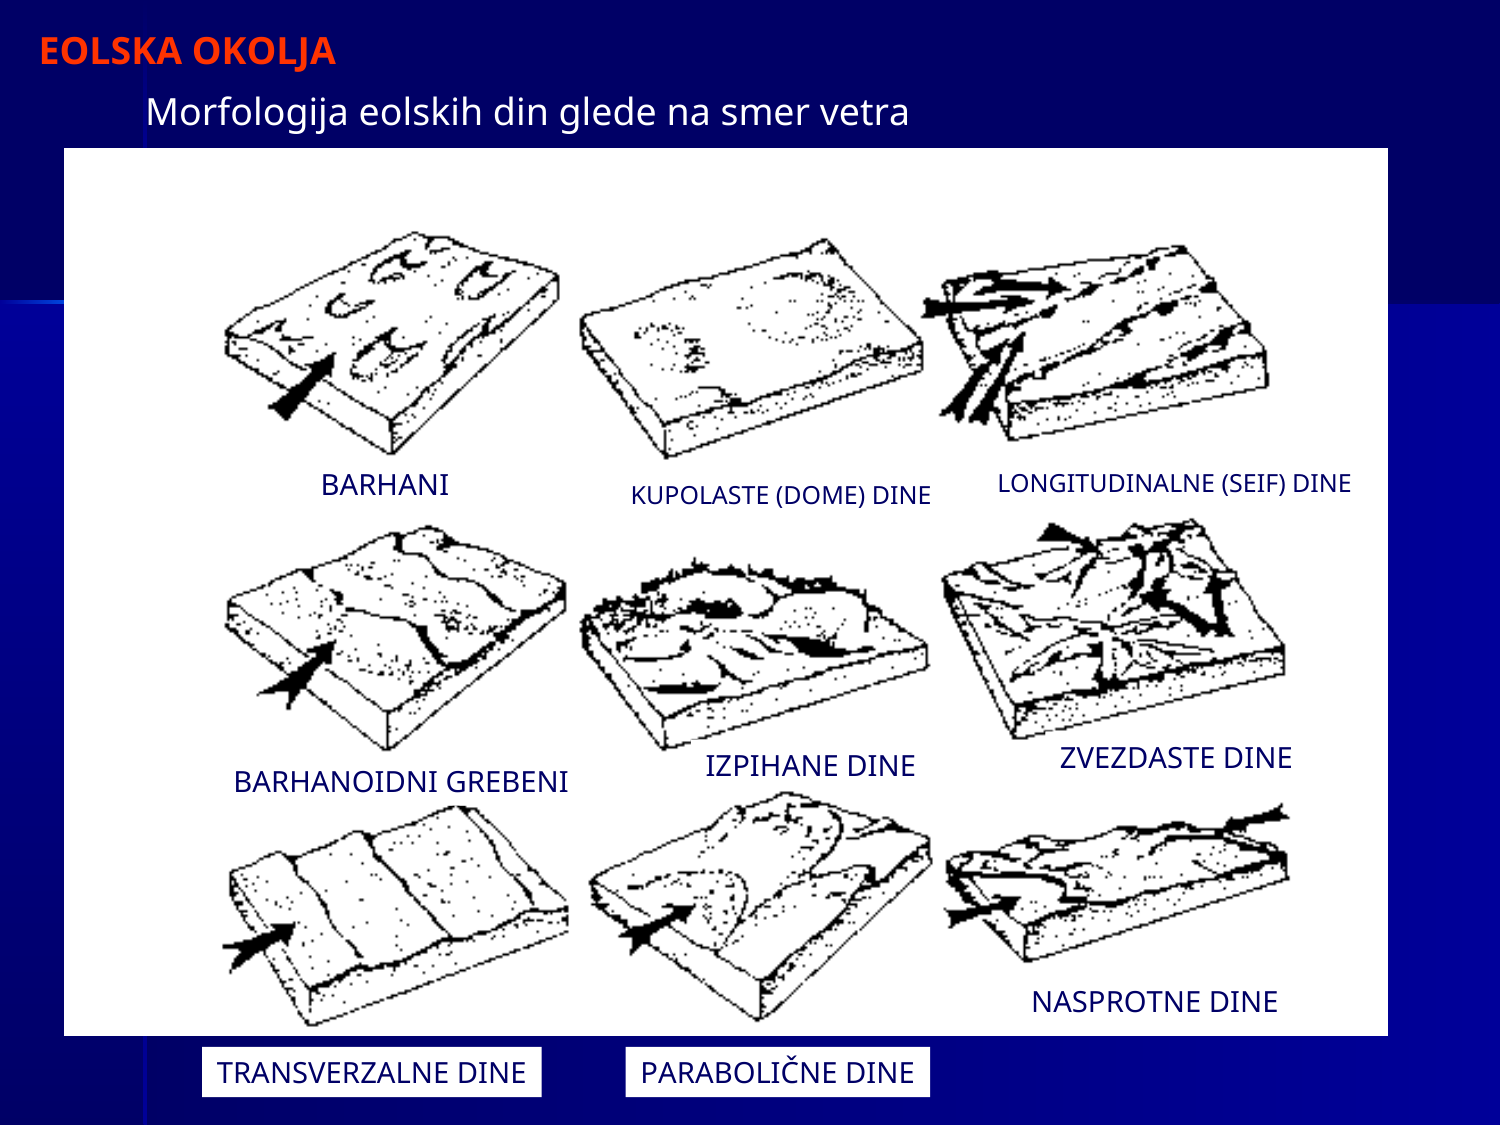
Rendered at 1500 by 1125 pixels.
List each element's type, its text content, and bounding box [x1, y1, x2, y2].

text_box EOLSKA OKOLJA [23, 18, 352, 80]
text_box KUPOLASTE (DOME) DINE [615, 471, 947, 518]
picture [64, 148, 1388, 1036]
text_box BARHANOIDNI GREBENI [218, 755, 621, 806]
text_box LONGITUDINALNE (SEIF) DINE [982, 459, 1368, 506]
text_box Morfologija eolskih din glede na smer vetra [130, 80, 926, 142]
text_box IZPIHANE DINE [690, 739, 951, 790]
text_box ZVEZDASTE DINE [1045, 731, 1353, 782]
text_box NASPROTNE DINE [1016, 976, 1294, 1027]
text_box TRANSVERZALNE DINE [202, 1046, 542, 1098]
text_box PARABOLIČNE DINE [625, 1046, 931, 1098]
text_box BARHANI [305, 458, 465, 510]
